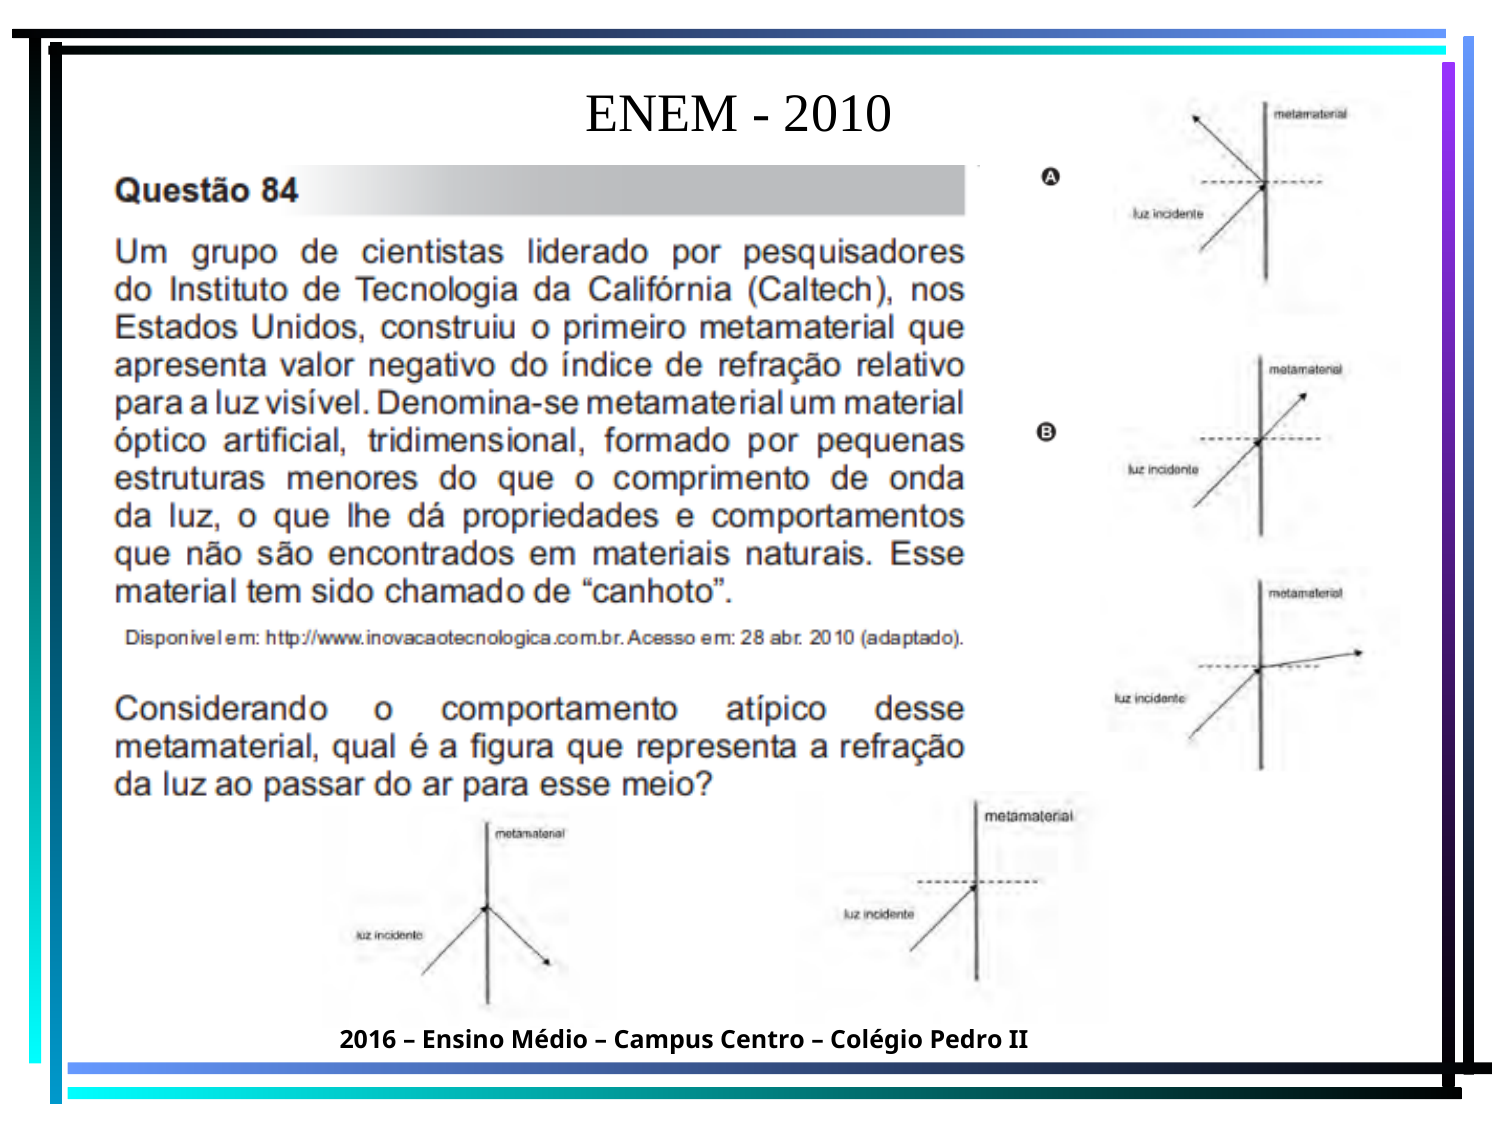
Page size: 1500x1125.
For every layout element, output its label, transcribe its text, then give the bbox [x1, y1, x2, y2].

title ENEM - 2010 [189, 71, 1027, 148]
picture [0, 0, 1500, 1125]
text_box 2016 – Ensino Médio – Campus Centro – Colégio Pedro II [324, 1016, 1045, 1063]
